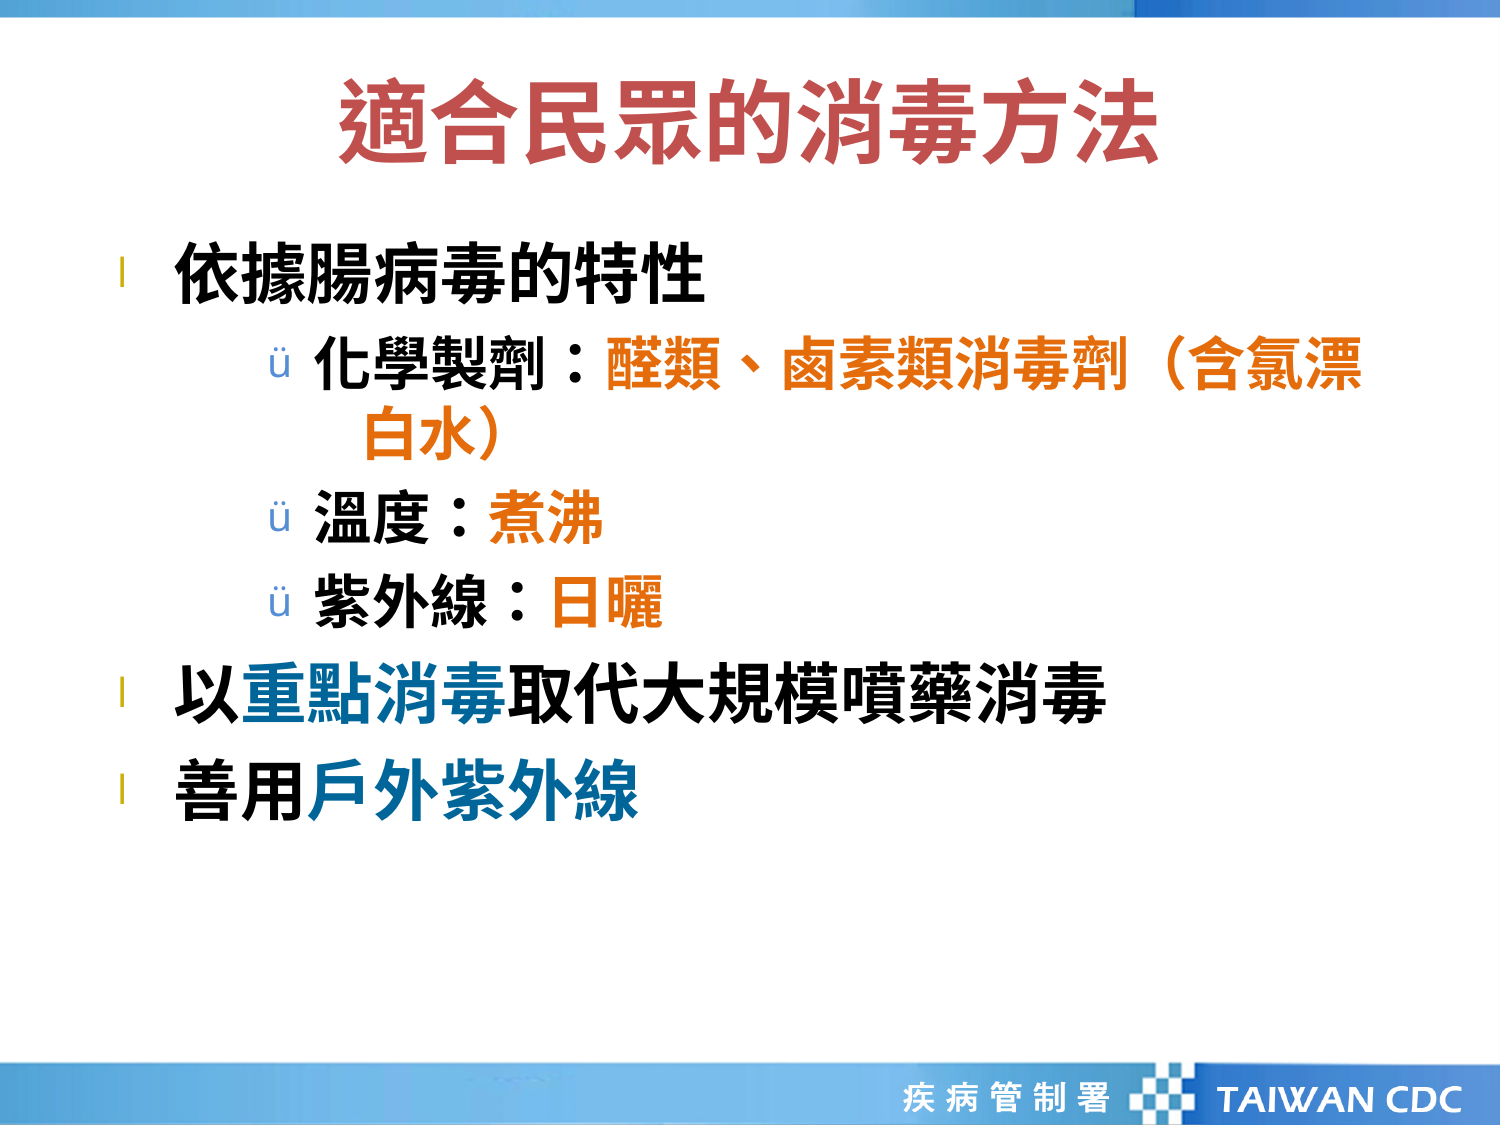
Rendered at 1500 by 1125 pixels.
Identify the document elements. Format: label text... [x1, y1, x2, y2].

list 依據腸病毒的特性 化學製劑：醛類、鹵素類消毒劑（含氯漂白水） 溫度：煮沸 紫外線：日曬 以重點消毒取代大規模噴藥消毒 善用戶外紫外線 [102, 224, 1426, 968]
title 適合民眾的消毒方法 [75, 25, 1426, 214]
